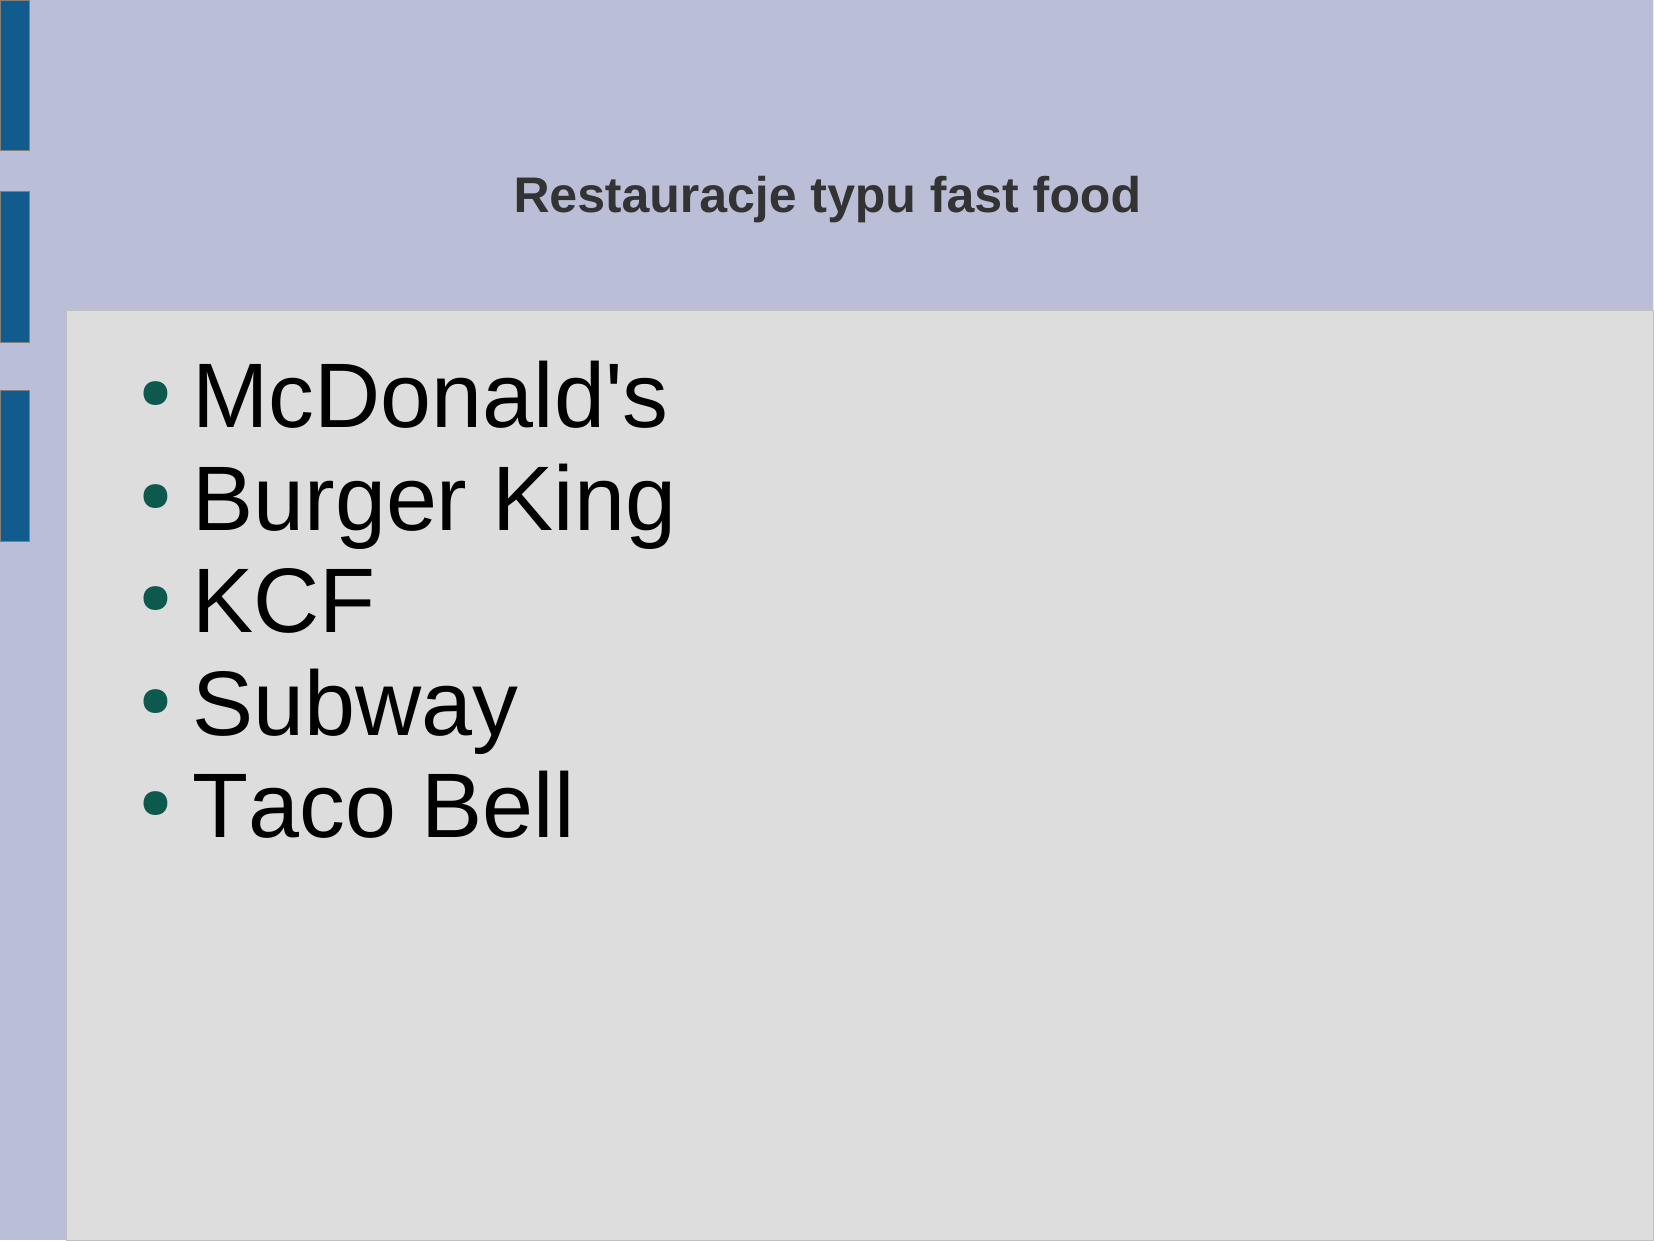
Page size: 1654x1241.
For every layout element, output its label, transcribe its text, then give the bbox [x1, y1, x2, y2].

list McDonald's Burger King KCF Subway Taco Bell [121, 344, 1534, 1127]
title Restauracje typu fast food [121, 91, 1534, 299]
